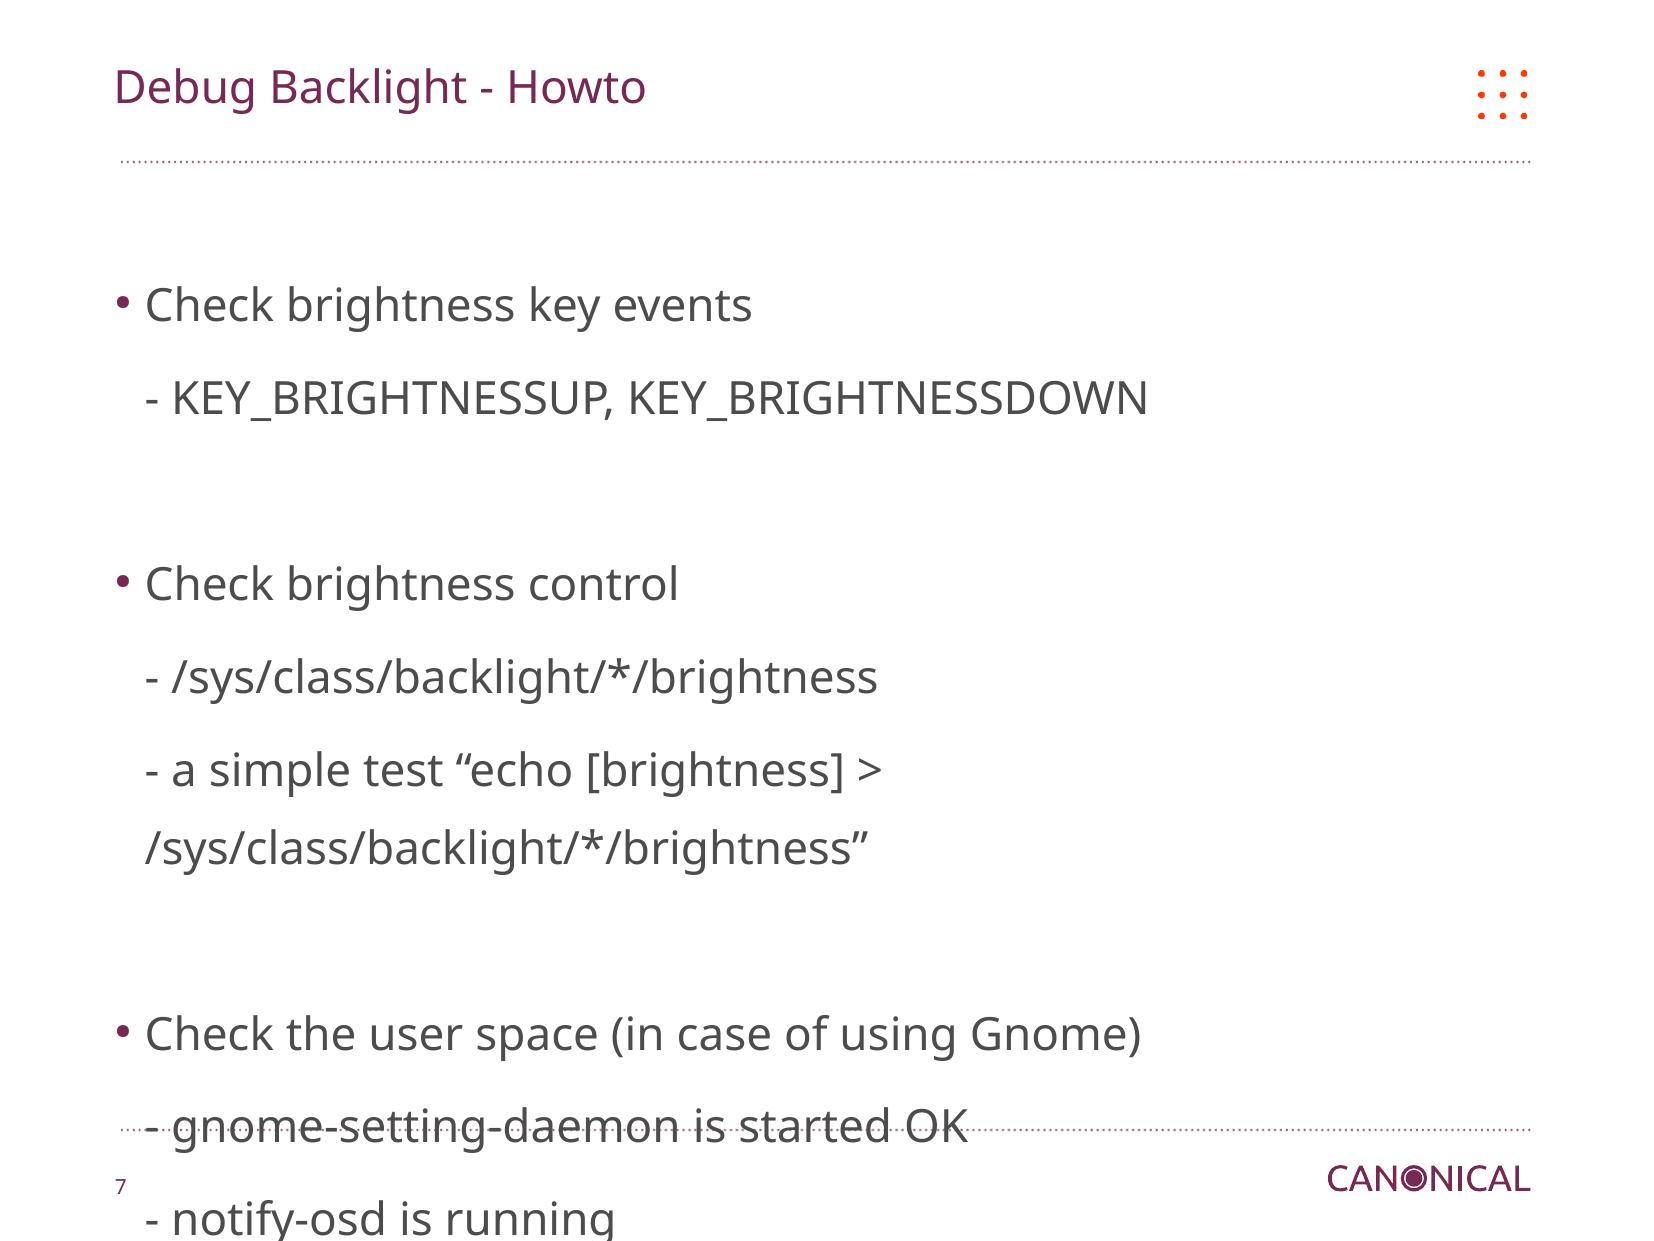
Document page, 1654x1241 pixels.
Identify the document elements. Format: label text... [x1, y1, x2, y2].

list Check brightness key events - KEY_BRIGHTNESSUP, KEY_BRIGHTNESSDOWN Check brightness control - /sys/class/backlight/*/brightness - a simple test “echo [brightness] > /sys/class/backlight/*/brightness” Check the user space (in case of using Gnome) - gnome-setting-daemon is started OK - notify-osd is running - dbus-daemon is running [115, 256, 1540, 1165]
picture [1478, 70, 1527, 119]
title Debug Backlight - Howto [113, 64, 1382, 107]
picture [111, 159, 1533, 166]
